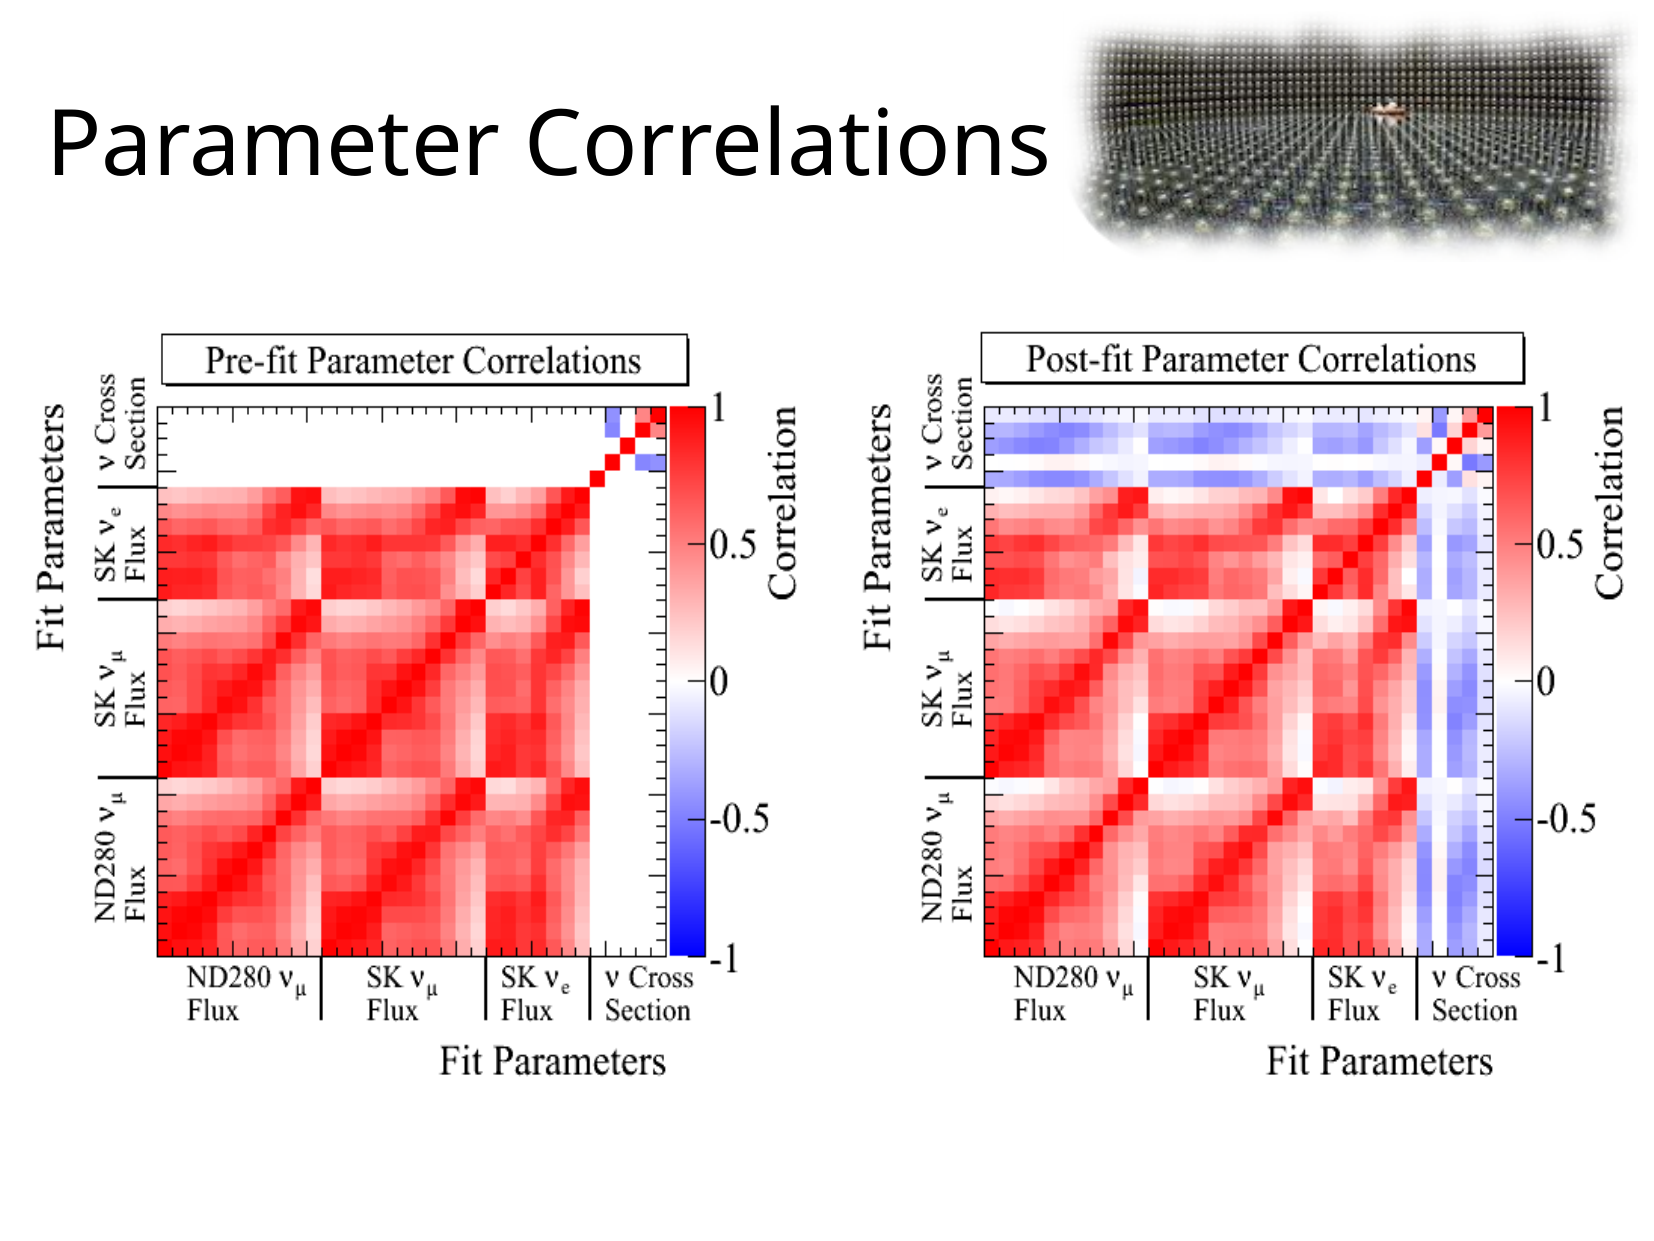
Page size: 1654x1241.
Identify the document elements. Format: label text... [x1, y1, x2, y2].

picture [0, 324, 1654, 1103]
picture [1062, 11, 1638, 262]
title Parameter Correlations [23, 23, 1075, 257]
